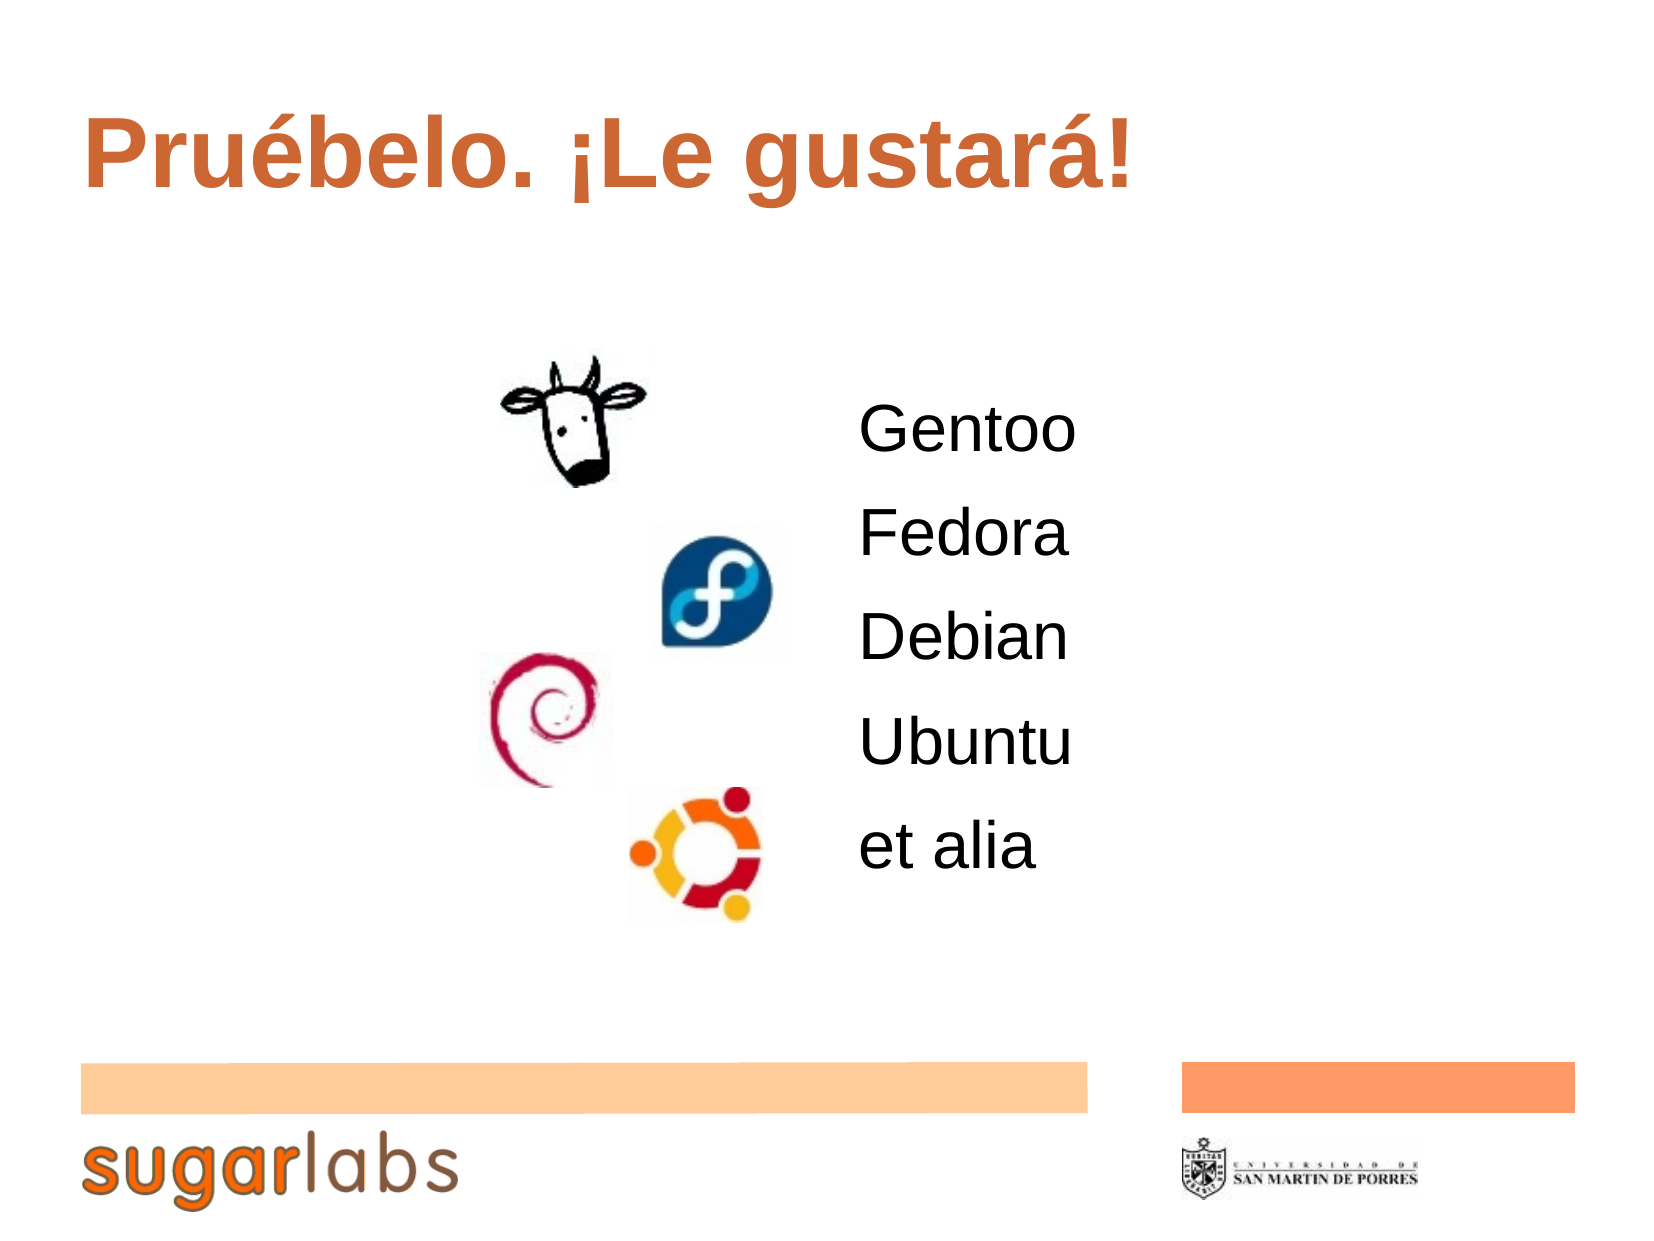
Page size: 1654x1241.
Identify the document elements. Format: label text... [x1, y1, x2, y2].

picture [479, 652, 613, 788]
title Pruébelo. ¡Le gustará! [82, 56, 1571, 250]
picture [1182, 1137, 1418, 1200]
picture [629, 787, 763, 923]
list Gentoo Fedora Debian Ubuntu et alia [841, 390, 1401, 997]
picture [82, 1130, 458, 1212]
picture [650, 524, 786, 661]
picture [500, 347, 651, 488]
